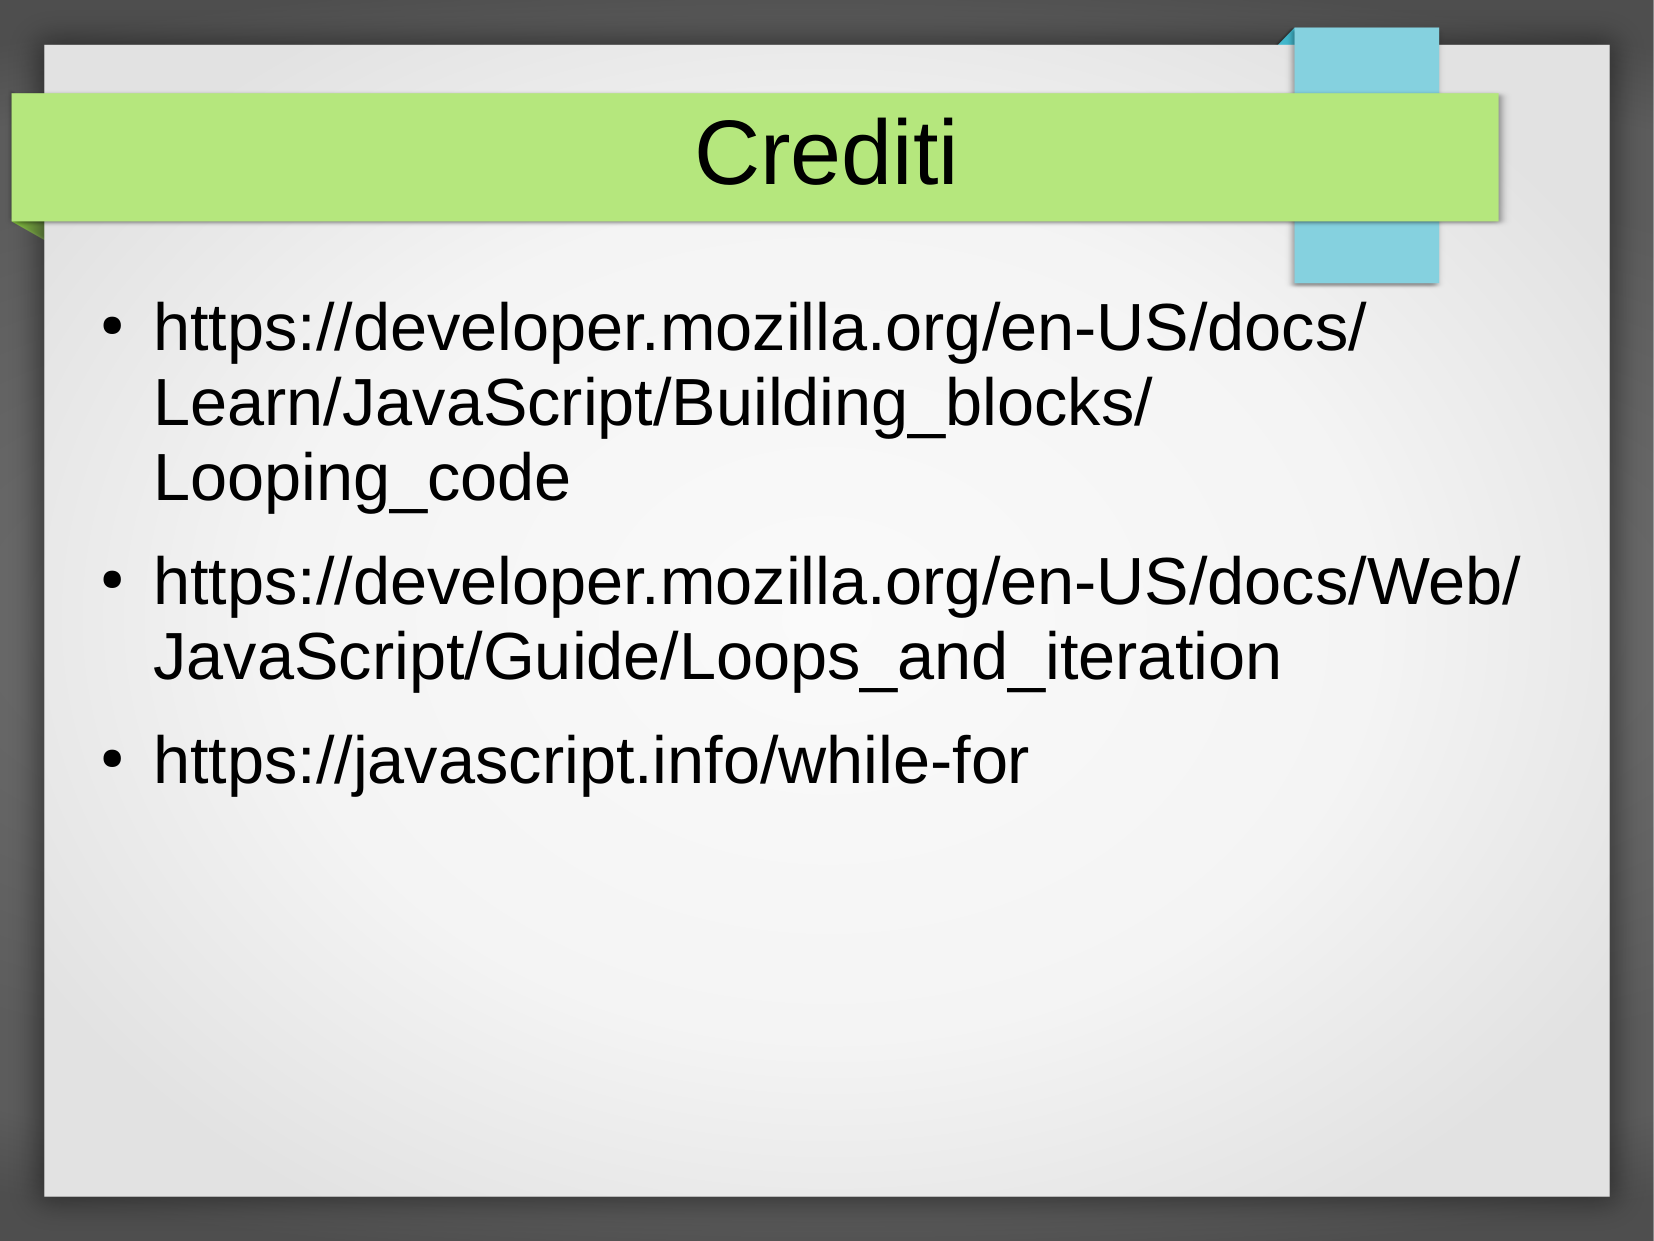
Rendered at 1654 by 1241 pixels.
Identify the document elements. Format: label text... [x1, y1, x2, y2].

list https://developer.mozilla.org/en-US/docs/Learn/JavaScript/Building_blocks/Looping_code https://developer.mozilla.org/en-US/docs/Web/JavaScript/Guide/Loops_and_iteration https://javascript.info/while-for [82, 290, 1571, 1010]
title Crediti [82, 49, 1571, 257]
picture [0, 0, 1654, 1241]
